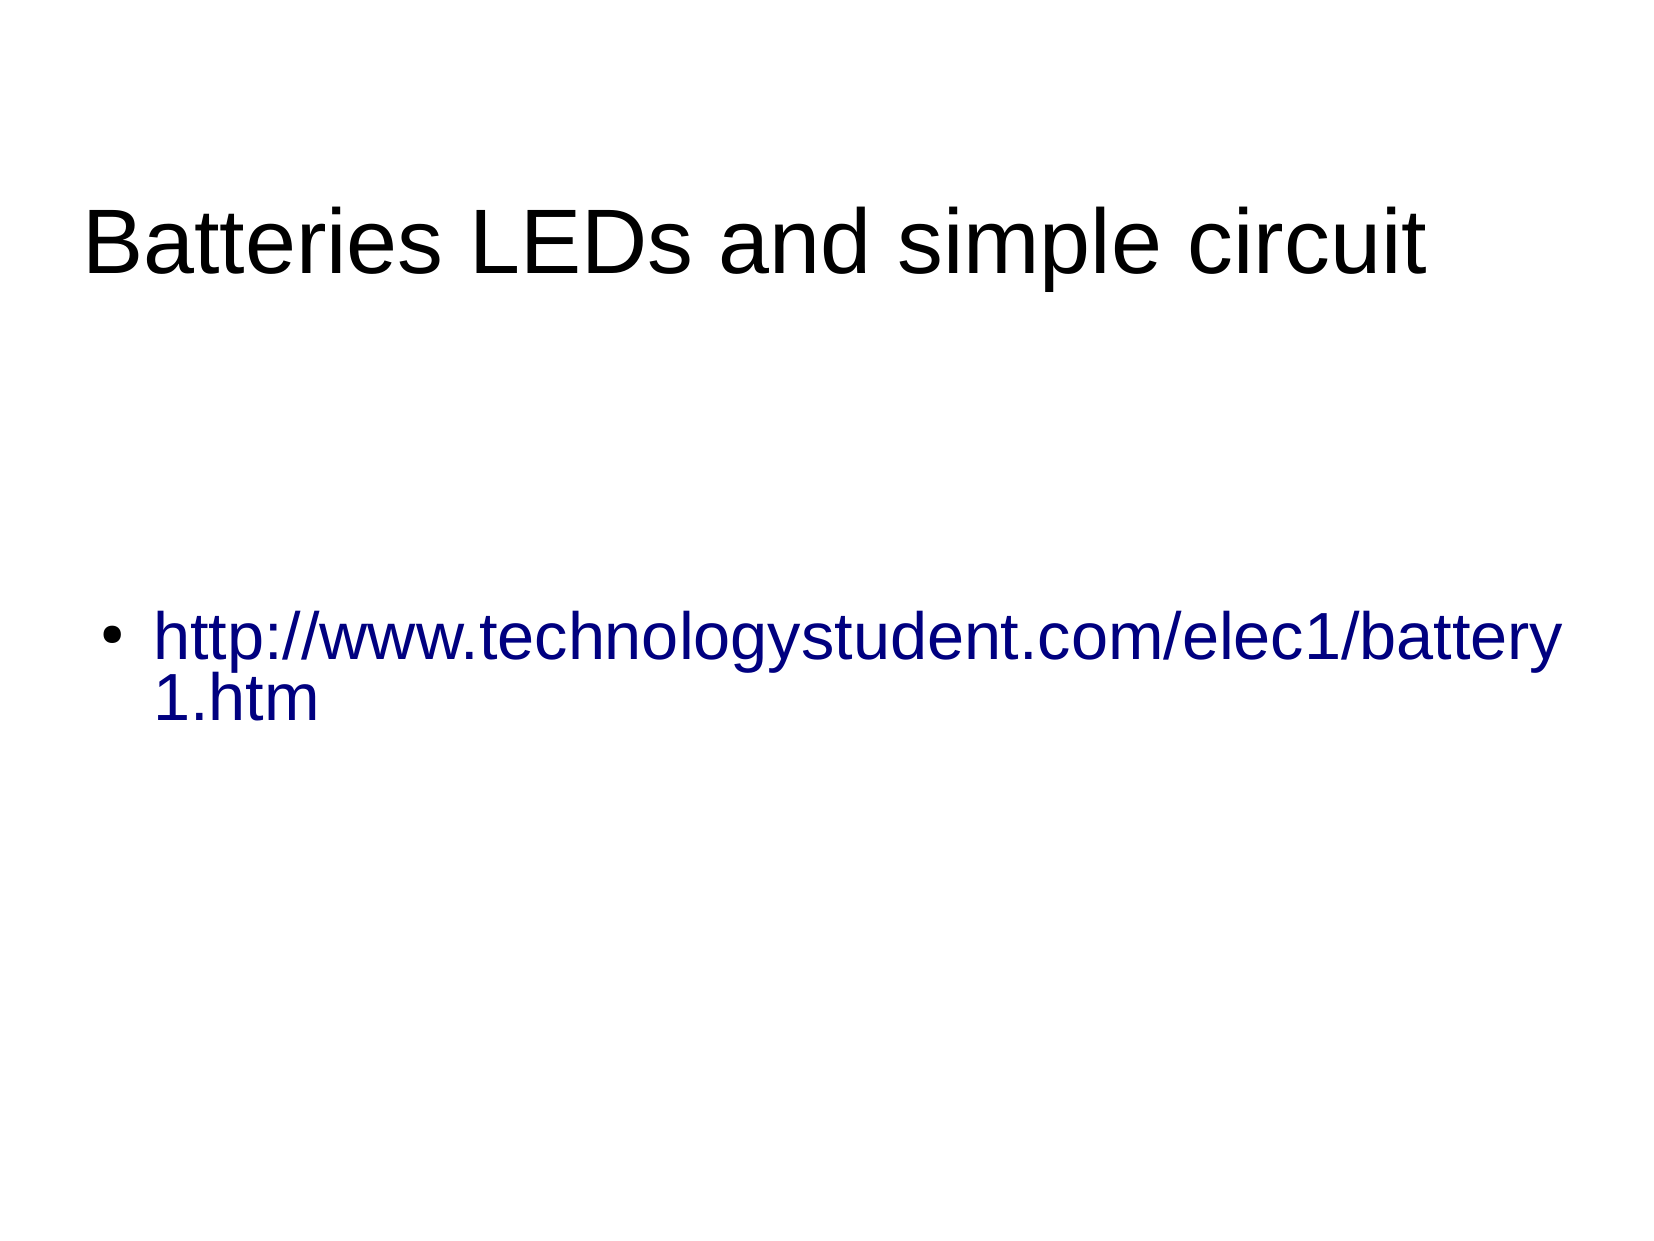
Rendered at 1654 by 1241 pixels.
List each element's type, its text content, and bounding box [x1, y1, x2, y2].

list http://www.technologystudent.com/elec1/battery1.htm [82, 495, 1571, 1010]
title Batteries LEDs and simple circuit [11, 137, 1501, 346]
